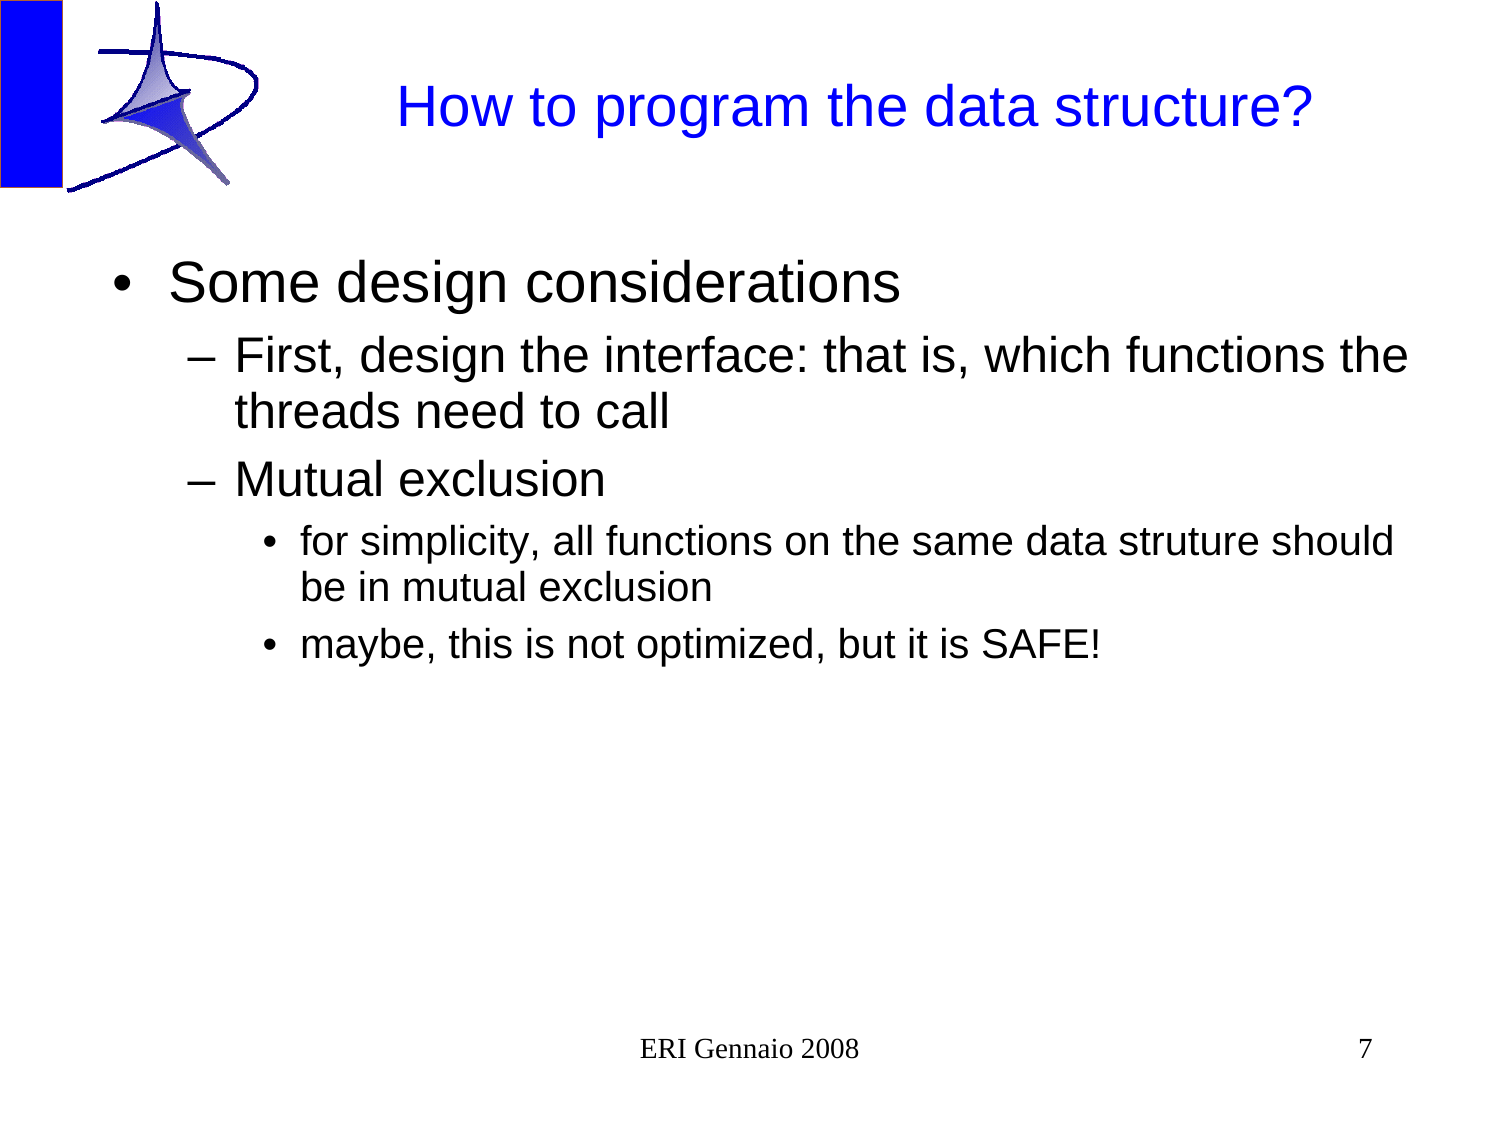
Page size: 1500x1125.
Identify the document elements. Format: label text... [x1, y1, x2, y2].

list Some design considerations First, design the interface: that is, which functions the threads need to call Mutual exclusion for simplicity, all functions on the same data struture should be in mutual exclusion maybe, this is not optimized, but it is SAFE! [112, 249, 1450, 993]
title How to program the data structure? [262, 24, 1450, 188]
picture [62, 0, 263, 197]
